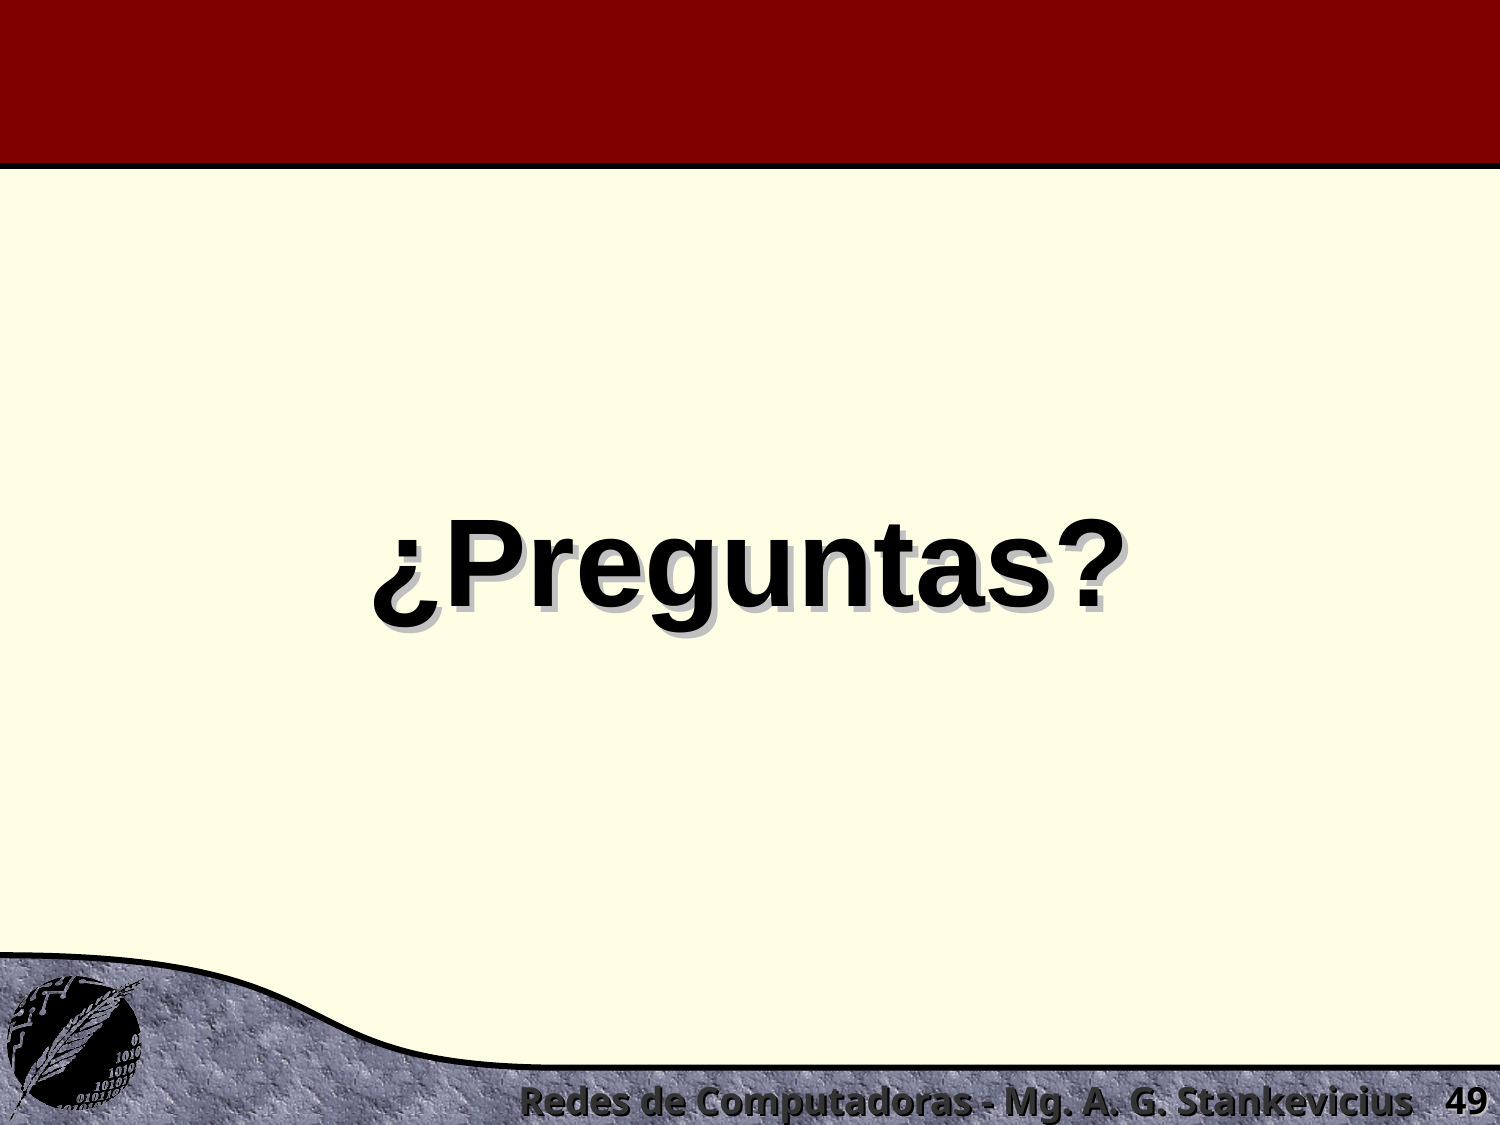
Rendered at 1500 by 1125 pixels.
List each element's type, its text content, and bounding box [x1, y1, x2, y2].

subtitle ¿Preguntas? [11, 199, 1486, 928]
picture [1047, 1100, 1054, 1110]
picture [0, 959, 1500, 1125]
picture [790, 1100, 795, 1110]
